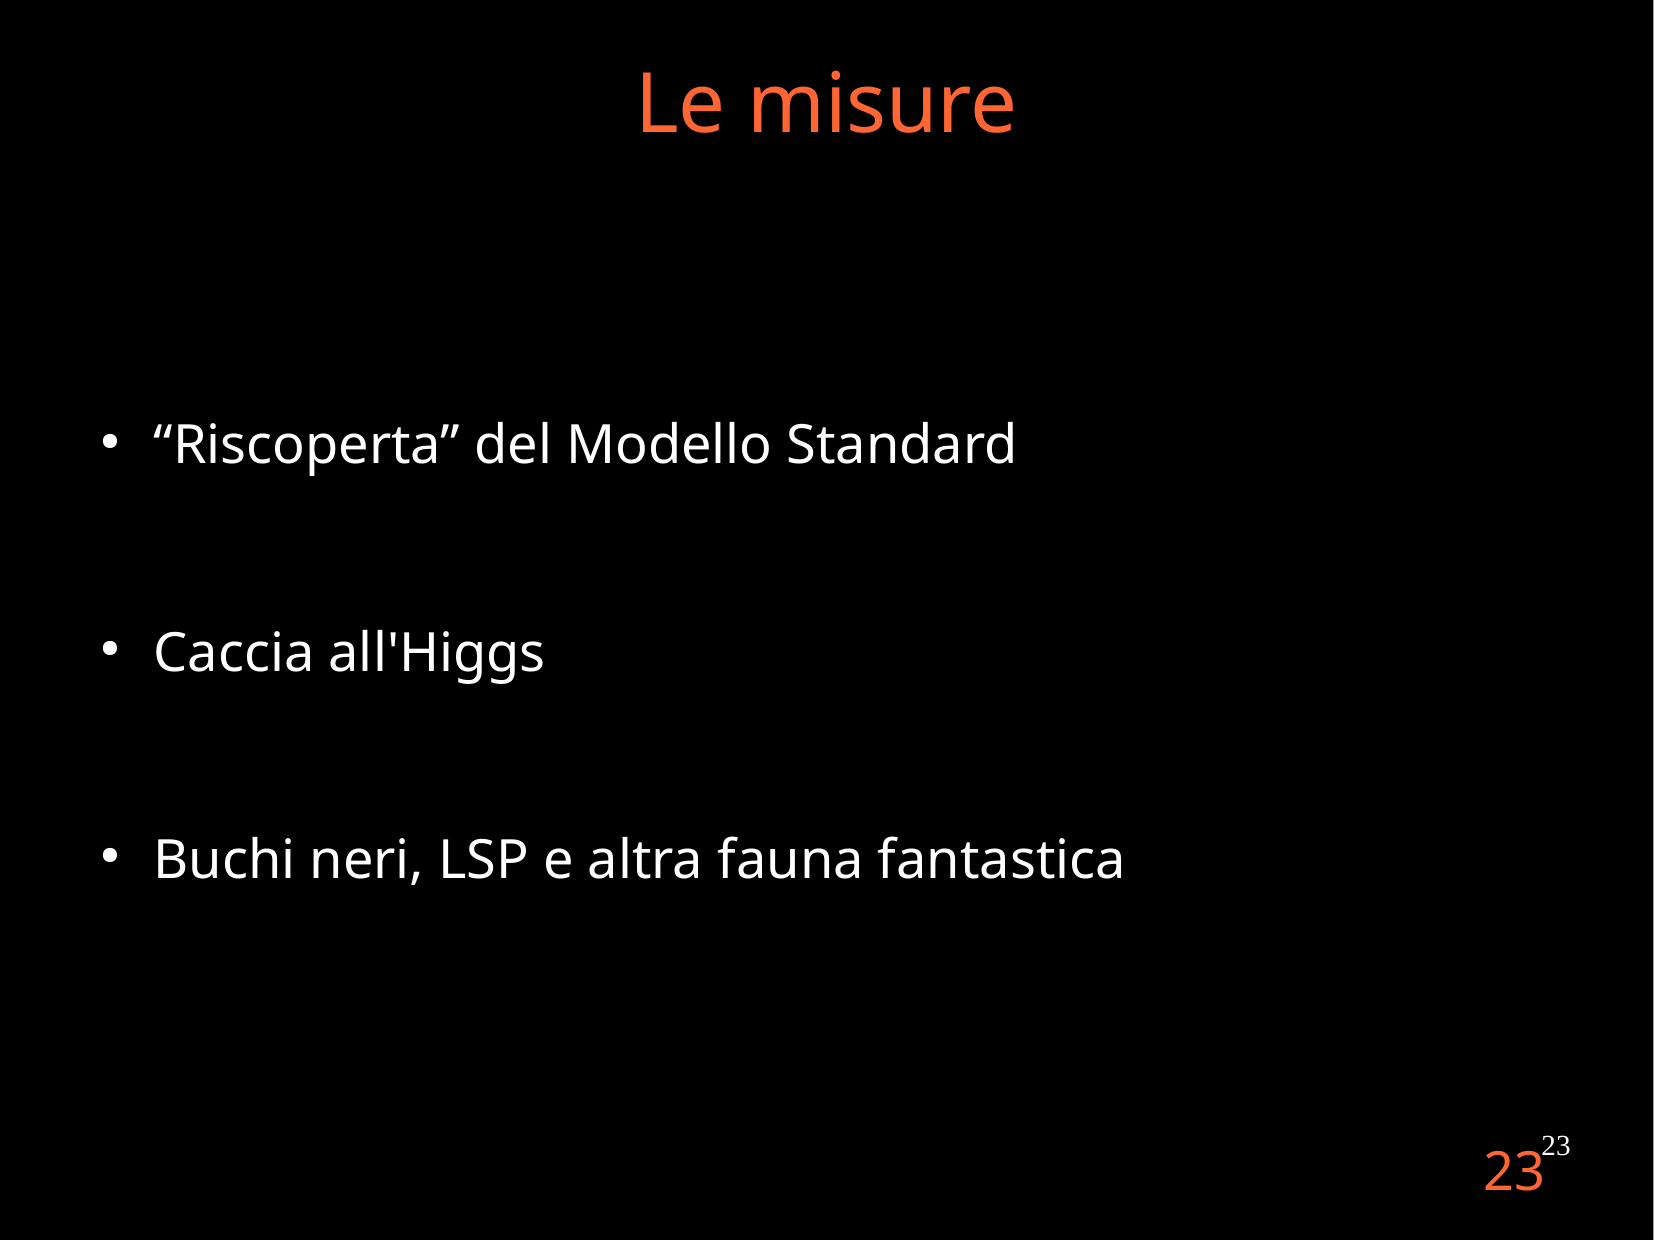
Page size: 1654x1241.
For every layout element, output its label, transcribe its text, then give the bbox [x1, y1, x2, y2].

list “Riscoperta” del Modello Standard Caccia all'Higgs Buchi neri, LSP e altra fauna fantastica [82, 406, 1571, 894]
title Le misure [82, 47, 1571, 153]
